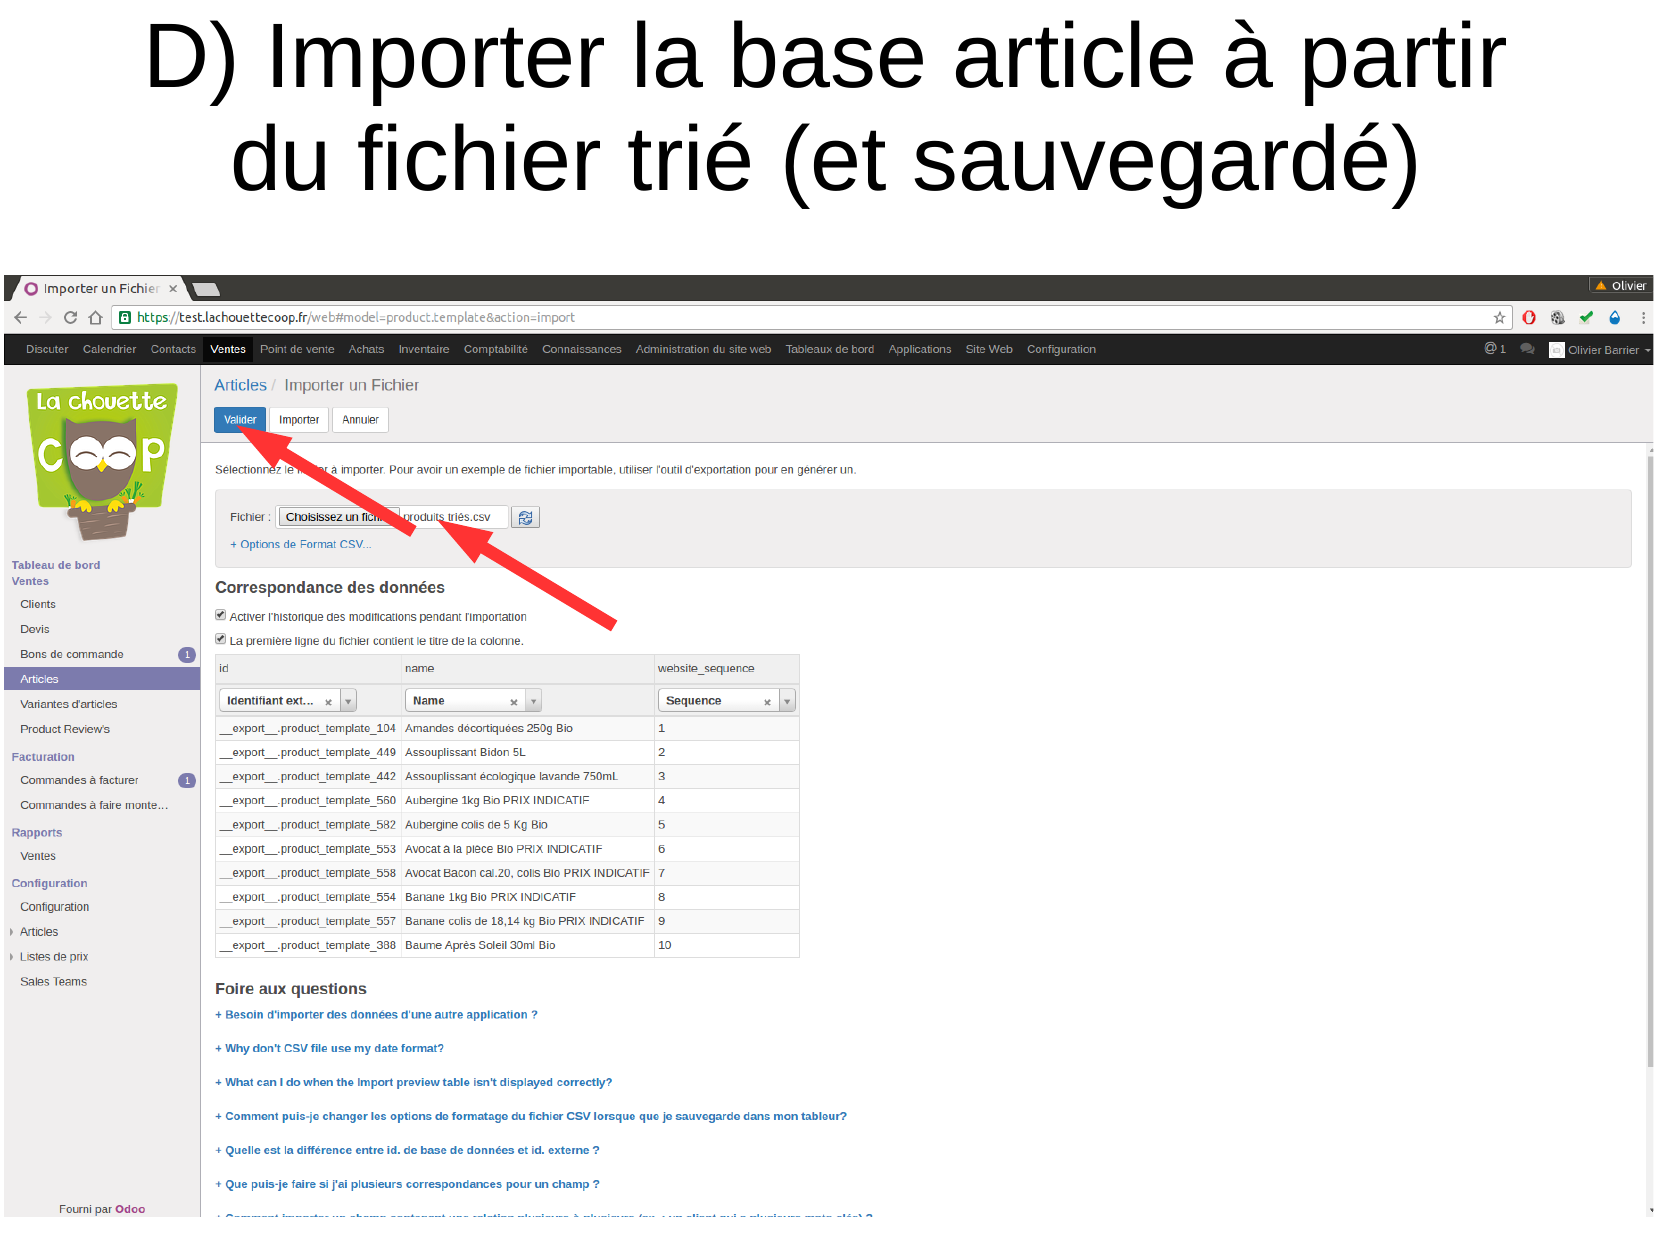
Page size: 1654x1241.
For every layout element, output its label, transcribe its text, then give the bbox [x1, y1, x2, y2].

picture [4, 275, 1654, 1217]
title D) Importer la base article à partir du fichier trié (et sauvegardé) [82, 4, 1571, 210]
